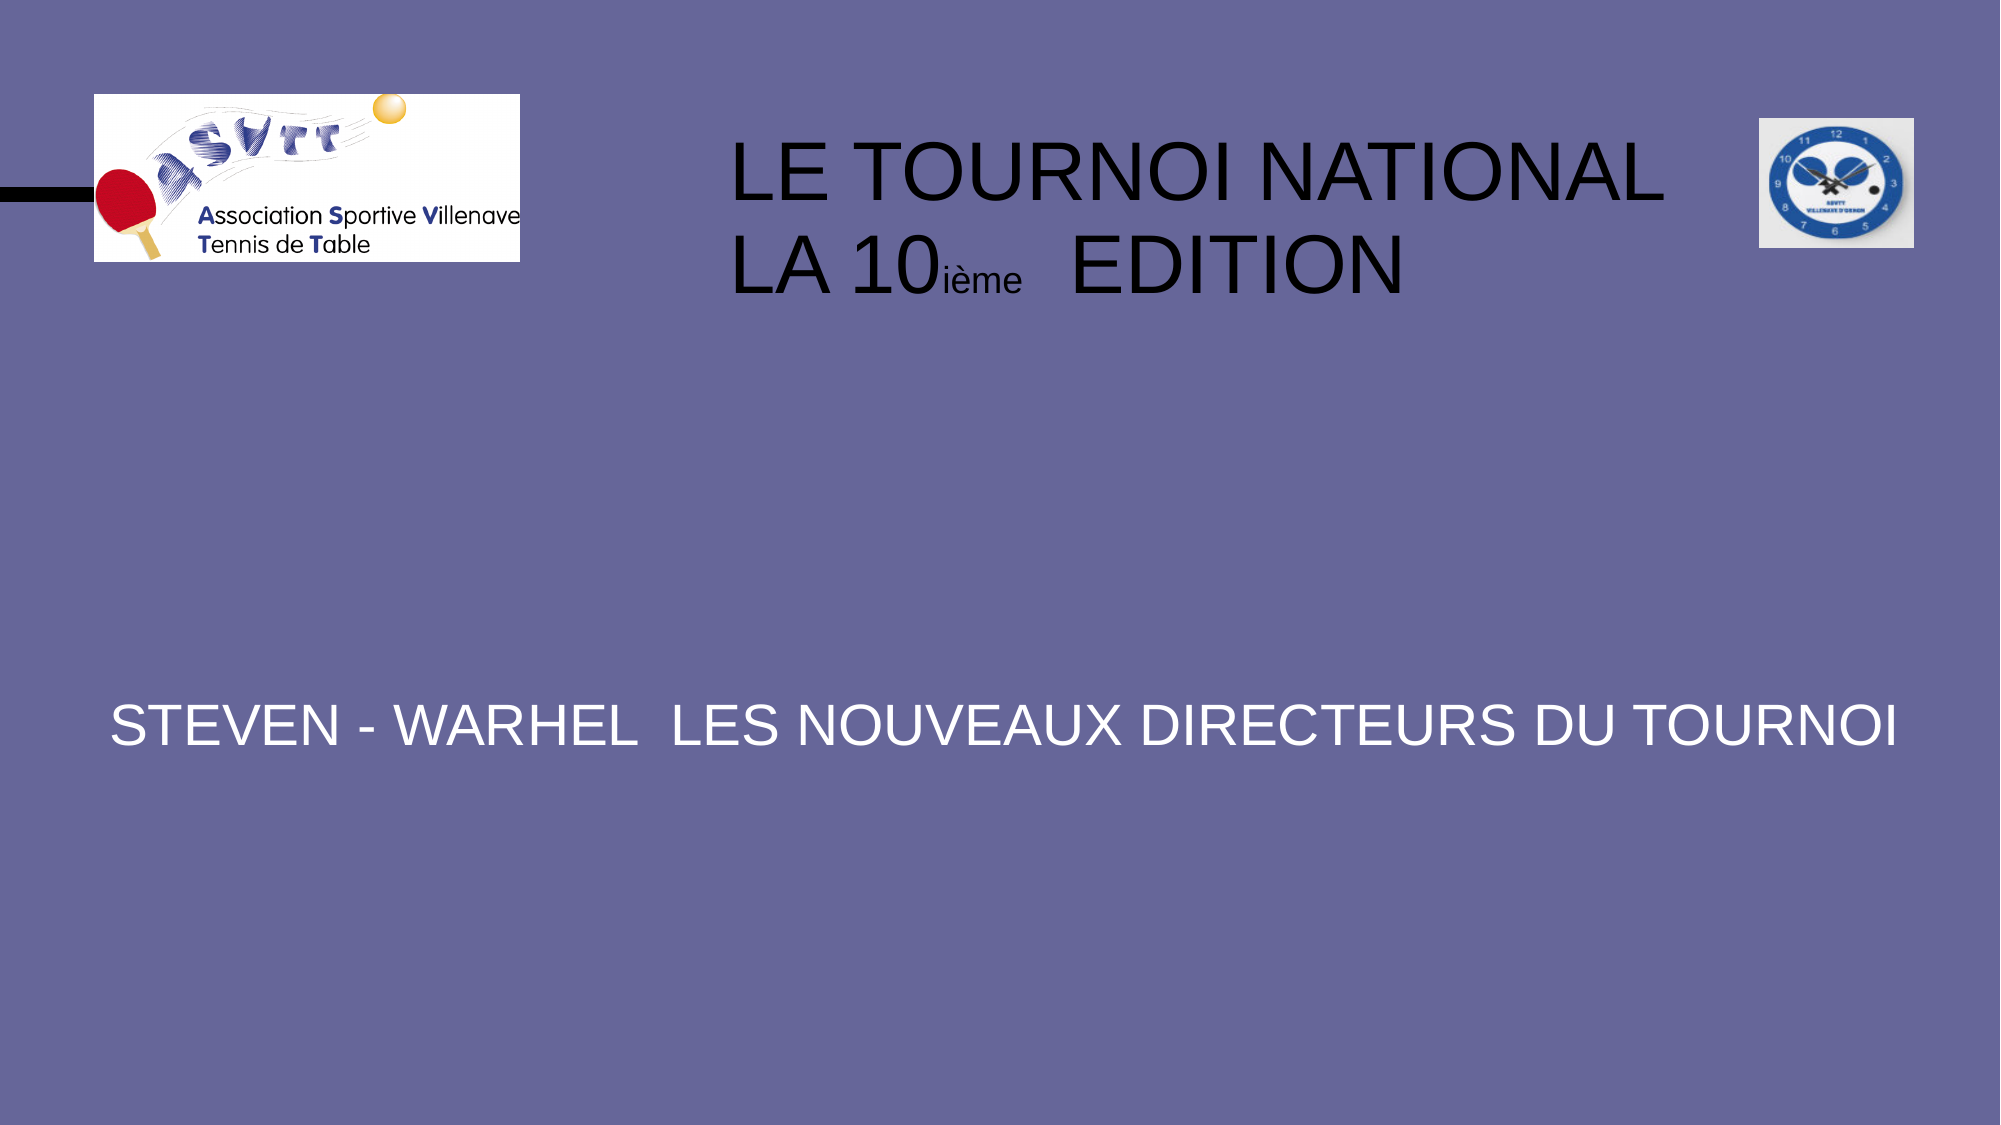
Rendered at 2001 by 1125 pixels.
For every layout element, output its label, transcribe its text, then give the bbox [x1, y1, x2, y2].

picture [1759, 118, 1914, 249]
text_box LE TOURNOI NATIONAL LA 10ième EDITION [714, 118, 1713, 319]
text_box STEVEN - WARHEL LES NOUVEAUX DIRECTEURS DU TOURNOI [94, 685, 1949, 979]
picture [94, 94, 520, 262]
